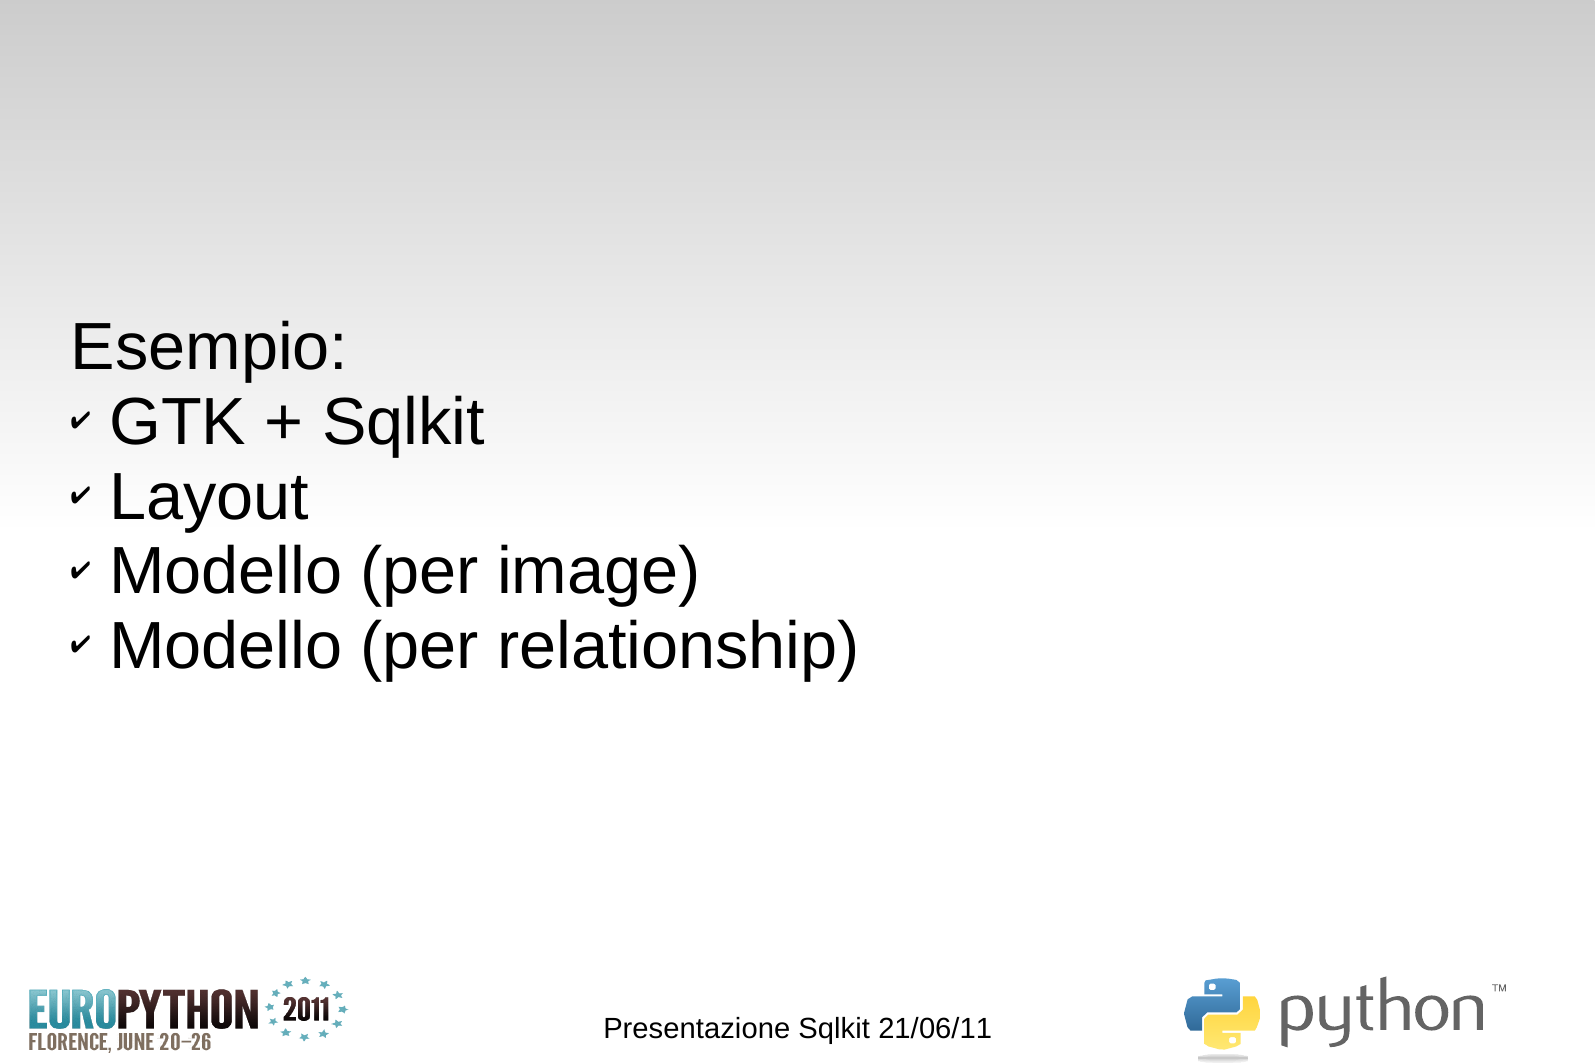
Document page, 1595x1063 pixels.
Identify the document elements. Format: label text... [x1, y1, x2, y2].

subtitle Esempio: GTK + Sqlkit Layout Modello (per image) Modello (per relationship) [70, 47, 1506, 945]
picture [29, 974, 355, 1058]
